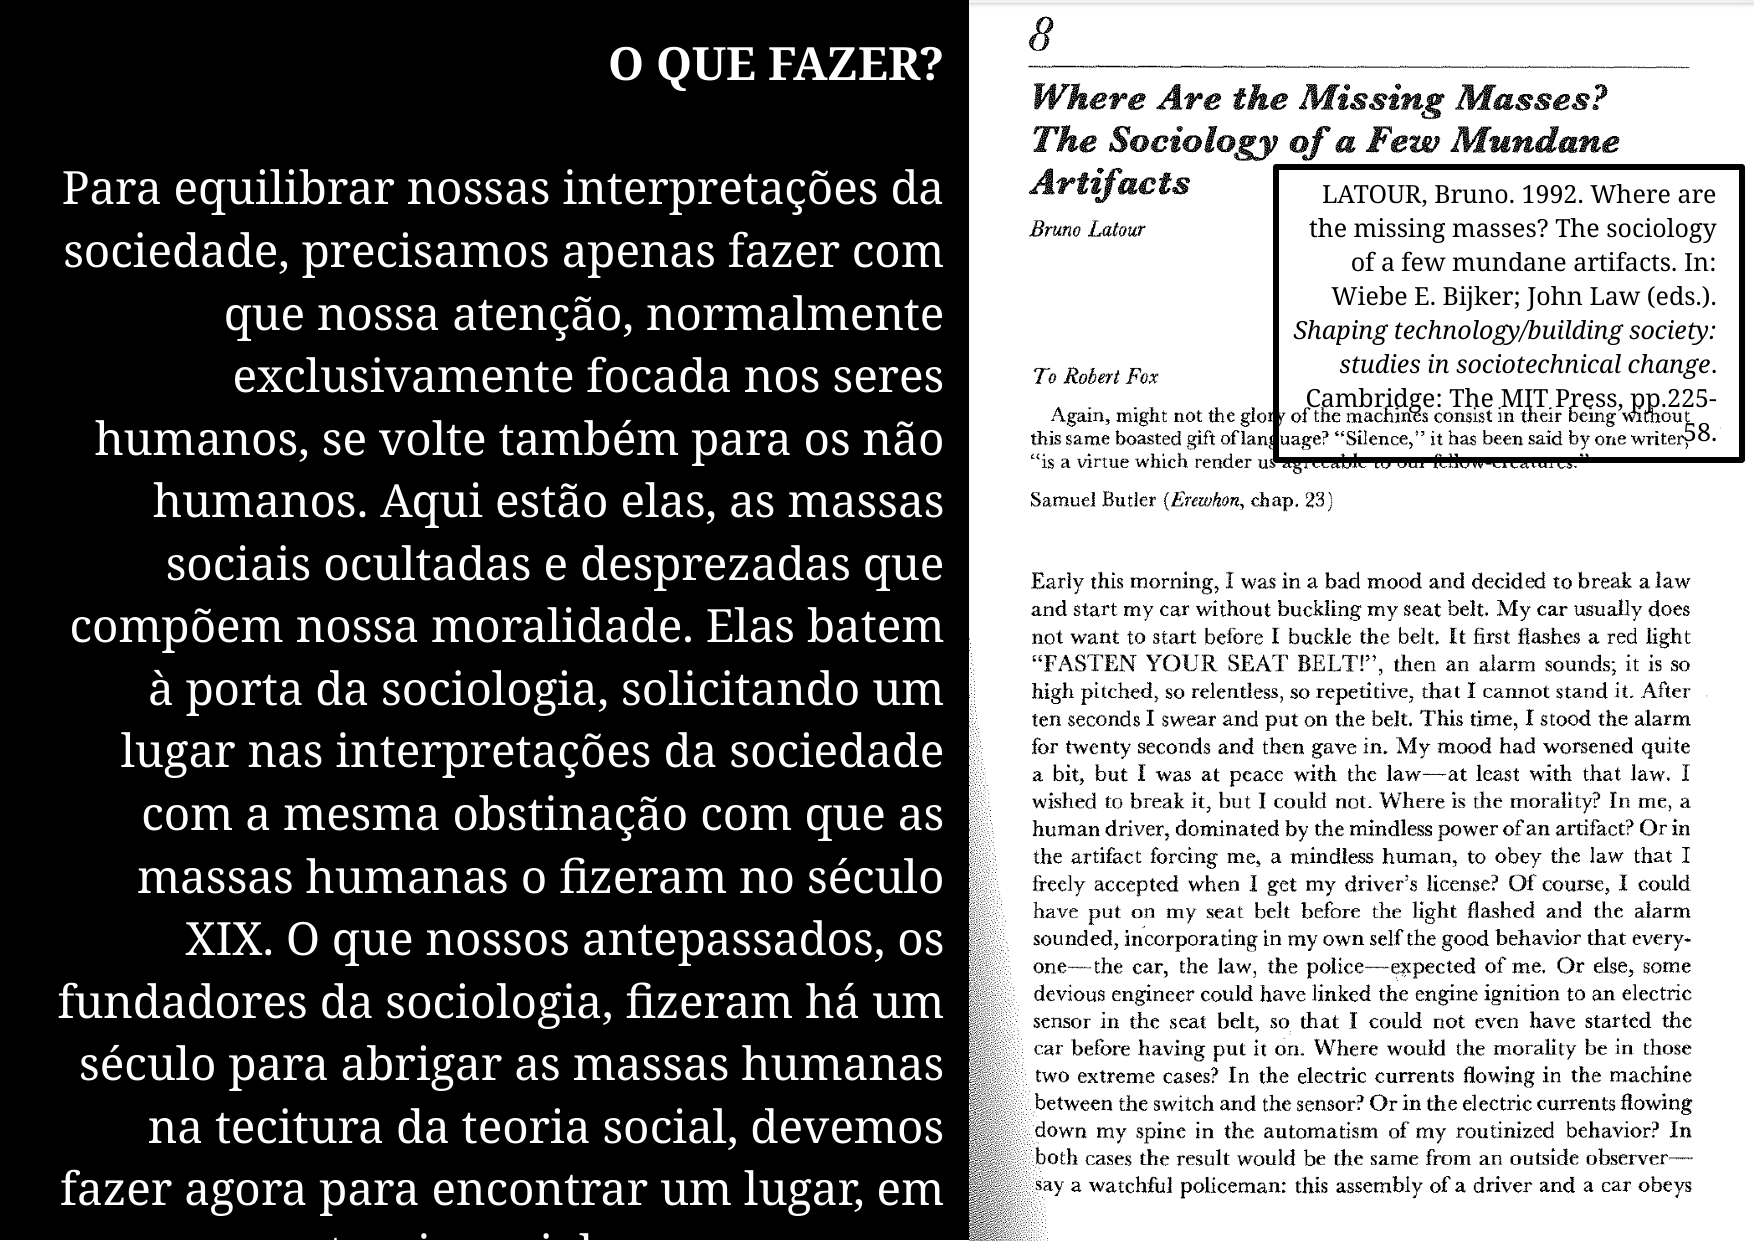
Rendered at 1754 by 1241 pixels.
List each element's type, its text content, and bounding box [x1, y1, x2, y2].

text_box LATOUR, Bruno. 1992. Where are the missing masses? The sociology of a few mundane artifacts. In: Wiebe E. Bijker; John Law (eds.). Shaping technology/building society: studies in sociotechnical change. Cambridge: The MIT Press, pp.225-58. [1275, 166, 1743, 388]
text_box O QUE FAZER? Para equilibrar nossas interpretações da sociedade, precisamos apenas fazer com que nossa atenção, normalmente exclusivamente focada nos seres humanos, se volte também para os não humanos. Aqui estão elas, as massas sociais ocultadas e desprezadas que compõem nossa moralidade. Elas batem à porta da sociologia, solicitando um lugar nas interpretações da sociedade com a mesma obstinação com que as massas humanas o fizeram no século XIX. O que nossos antepassados, os fundadores da sociologia, fizeram há um século para abrigar as massas humanas na tecitura da teoria social, devemos fazer agora para encontrar um lugar, em uma nova teoria social, para as massas não humanas que cobram por nossa compreensão. (Latour 1992:227) [42, 23, 961, 1241]
picture [969, 0, 1754, 1241]
